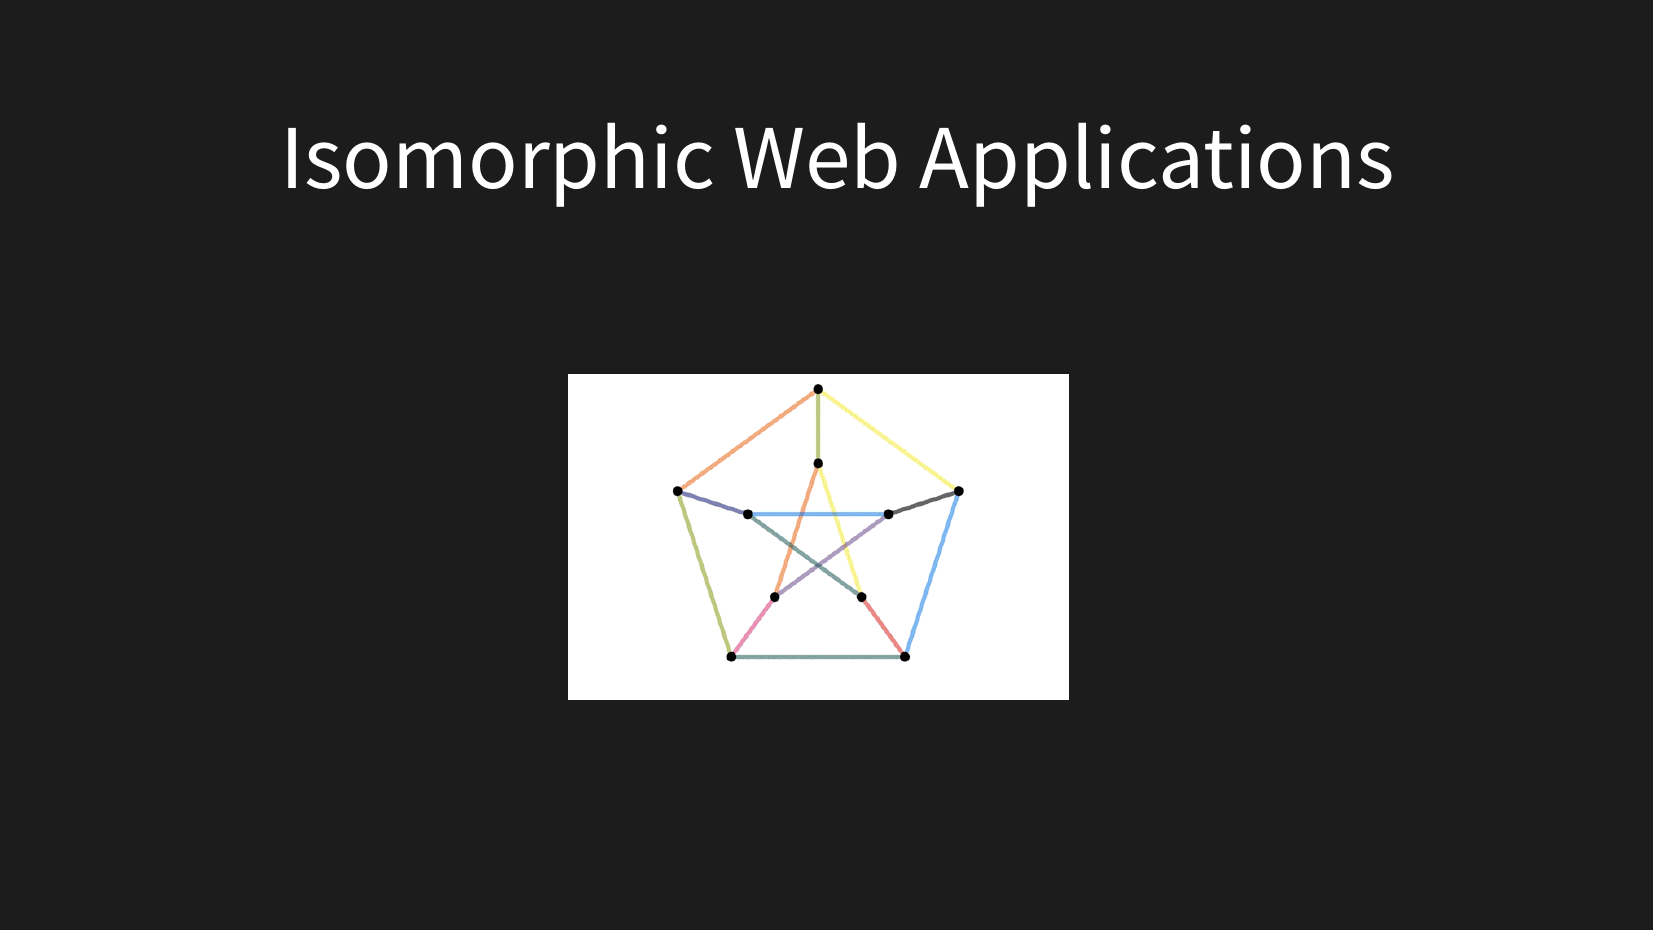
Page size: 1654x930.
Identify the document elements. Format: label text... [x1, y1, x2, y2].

picture [568, 374, 1069, 700]
title Isomorphic Web Applications [11, 0, 1653, 329]
